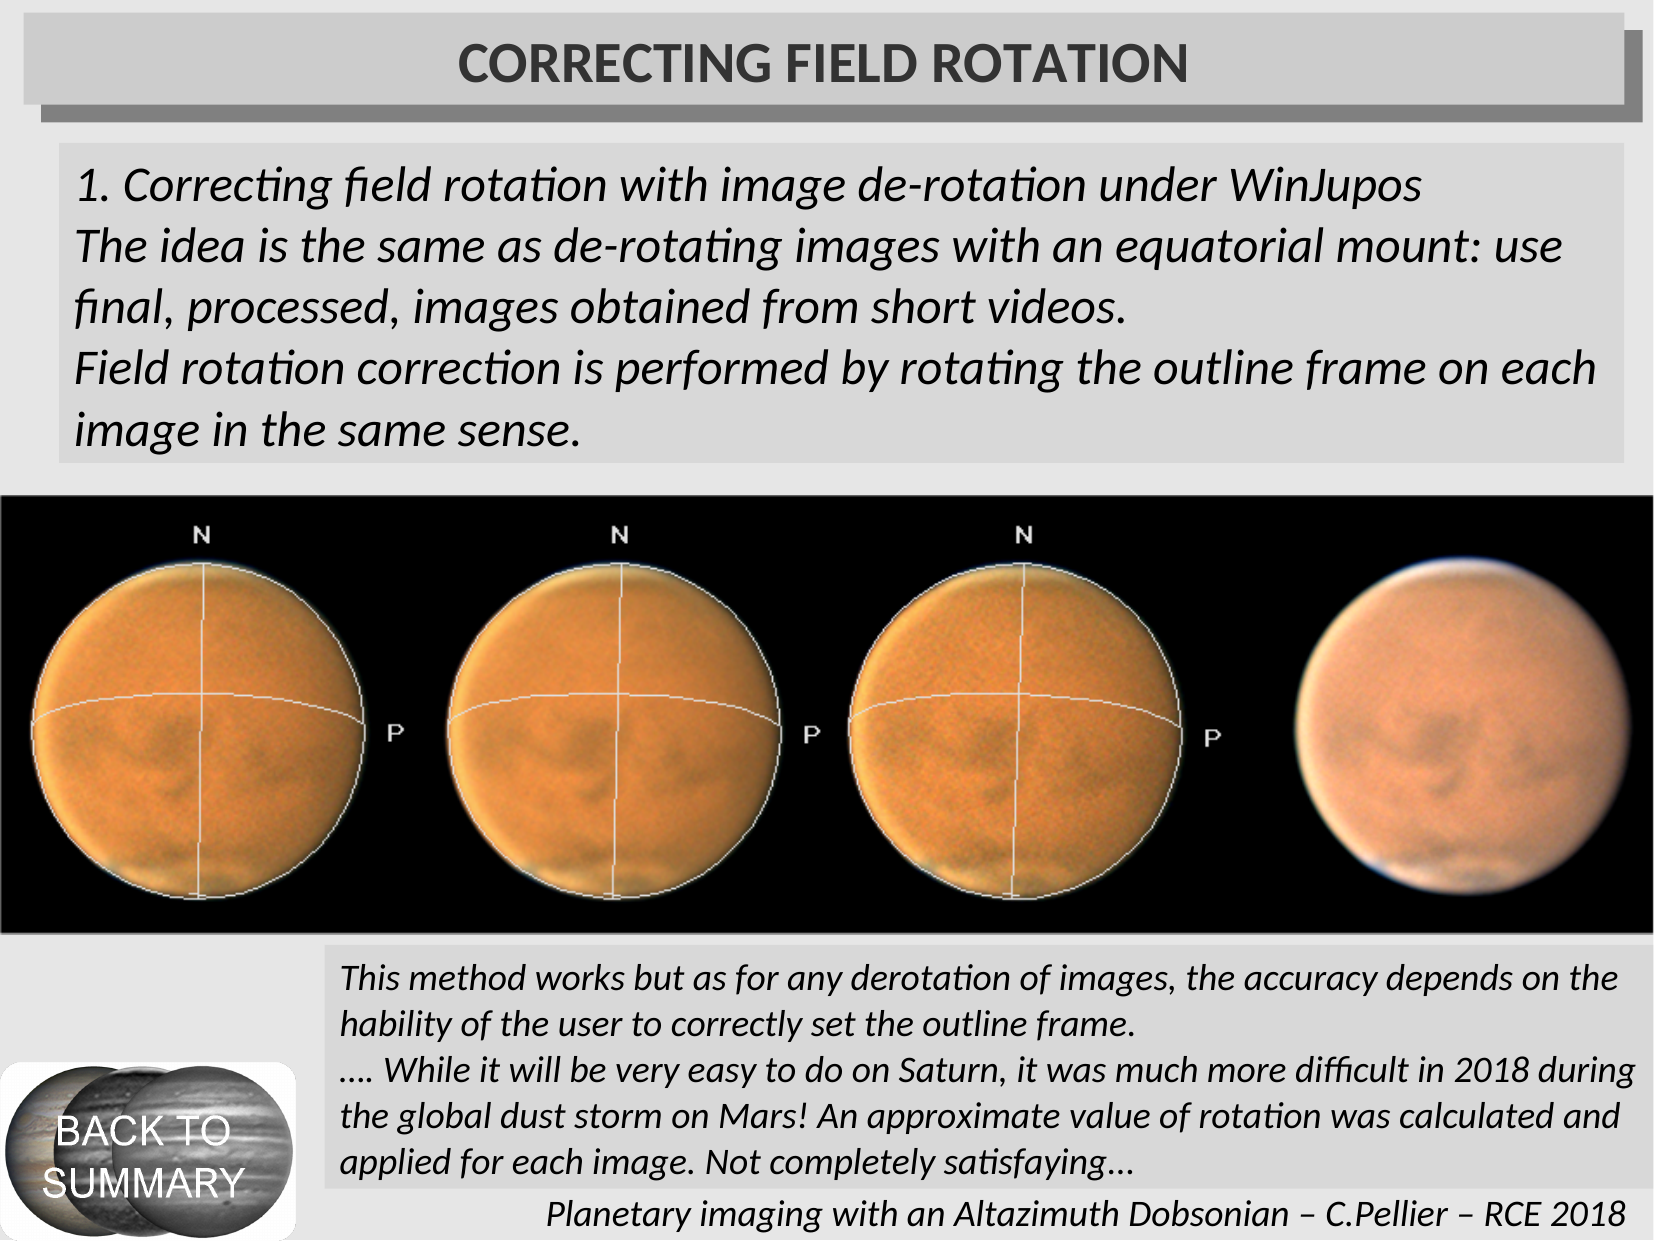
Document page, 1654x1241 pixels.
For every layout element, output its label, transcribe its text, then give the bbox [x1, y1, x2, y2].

text_box CORRECTING FIELD ROTATION [23, 12, 1625, 105]
text_box 1. Correcting field rotation with image de-rotation under WinJupos The idea is the same as de-rotating images with an equatorial mount: use final, processed, images obtained from short videos. Field rotation correction is performed by rotating the outline frame on each image in the same sense. [59, 142, 1625, 463]
picture [0, 1062, 296, 1241]
picture [0, 495, 1654, 935]
text_box Planetary imaging with an Altazimuth Dobsonian – C.Pellier – RCE 2018 [430, 1180, 1642, 1241]
text_box This method works but as for any derotation of images, the accuracy depends on the hability of the user to correctly set the outline frame. …. While it will be very easy to do on Saturn, it was much more difficult in 2018 during the global dust storm on Mars! An approximate value of rotation was calculated and applied for each image. Not completely satisfaying... [324, 944, 1654, 1189]
